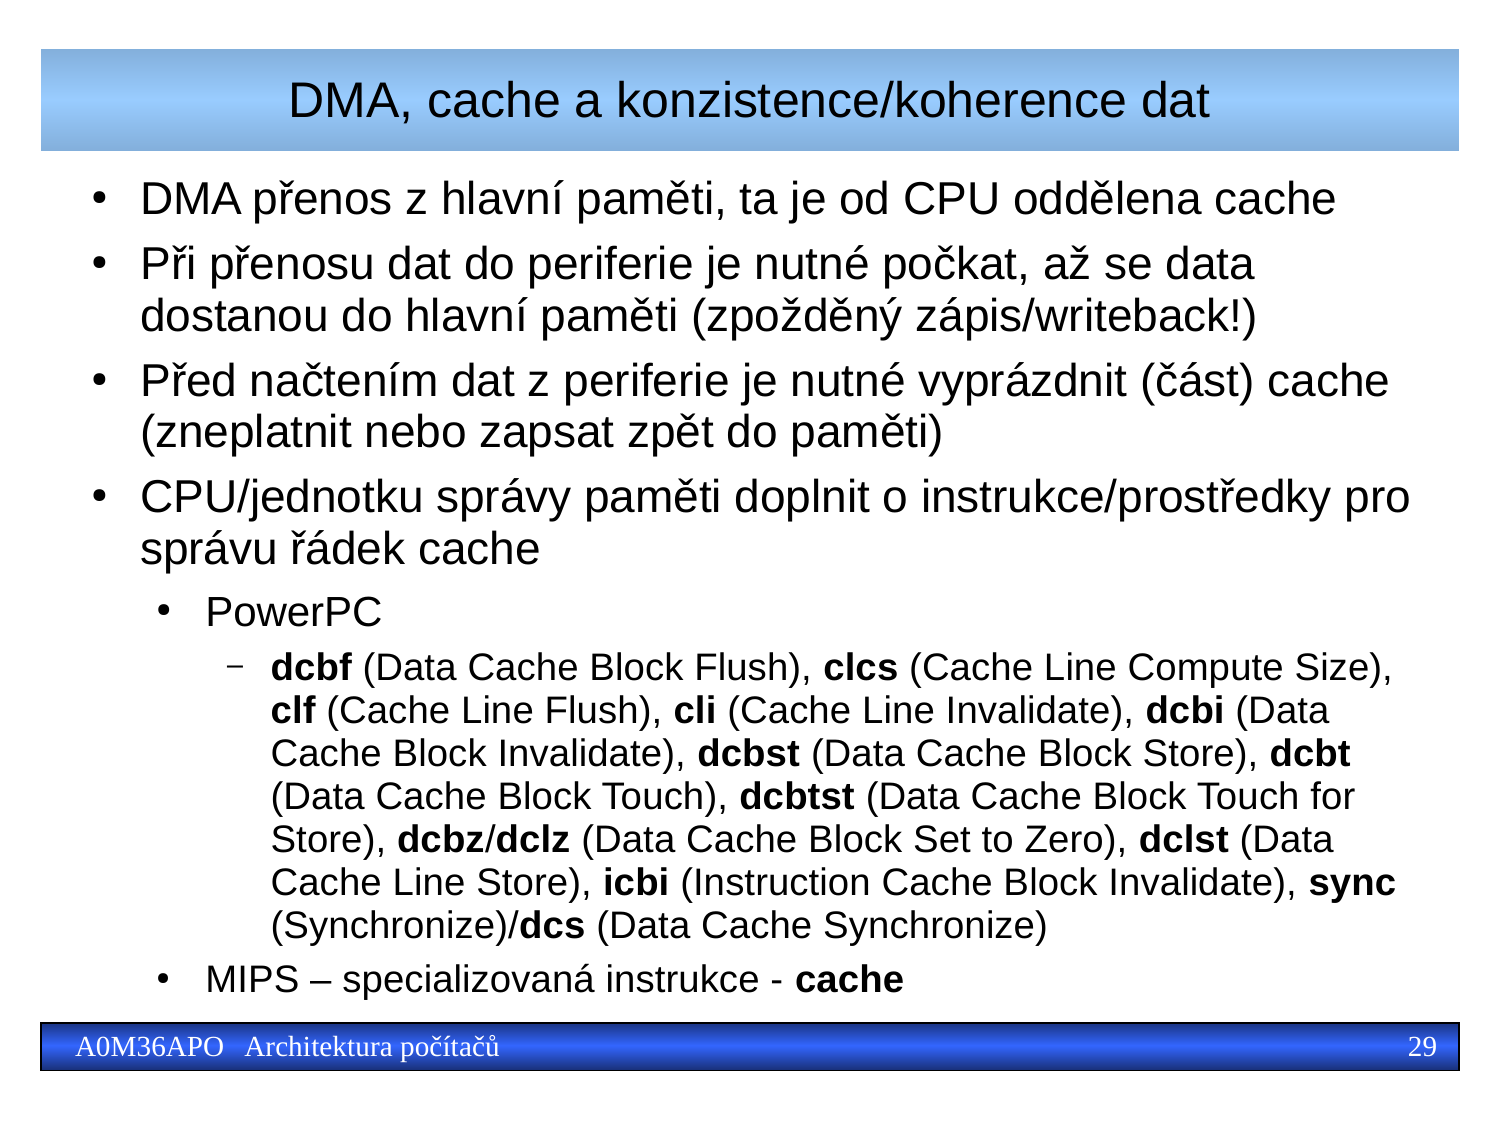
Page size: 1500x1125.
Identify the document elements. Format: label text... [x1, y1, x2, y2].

title DMA, cache a konzistence/koherence dat [41, 49, 1459, 151]
list DMA přenos z hlavní paměti, ta je od CPU oddělena cache Při přenosu dat do periferie je nutné počkat, až se data dostanou do hlavní paměti (zpožděný zápis/writeback!) Před načtením dat z periferie je nutné vyprázdnit (část) cache (zneplatnit nebo zapsat zpět do paměti) CPU/jednotku správy paměti doplnit o instrukce/prostředky pro správu řádek cache PowerPC dcbf (Data Cache Block Flush), clcs (Cache Line Compute Size), clf (Cache Line Flush), cli (Cache Line Invalidate), dcbi (Data Cache Block Invalidate), dcbst (Data Cache Block Store), dcbt (Data Cache Block Touch), dcbtst (Data Cache Block Touch for Store), dcbz/dclz (Data Cache Block Set to Zero), dclst (Data Cache Line Store), icbi (Instruction Cache Block Invalidate), sync (Synchronize)/dcs (Data Cache Synchronize) MIPS – specializovaná instrukce - cache [75, 172, 1426, 1013]
